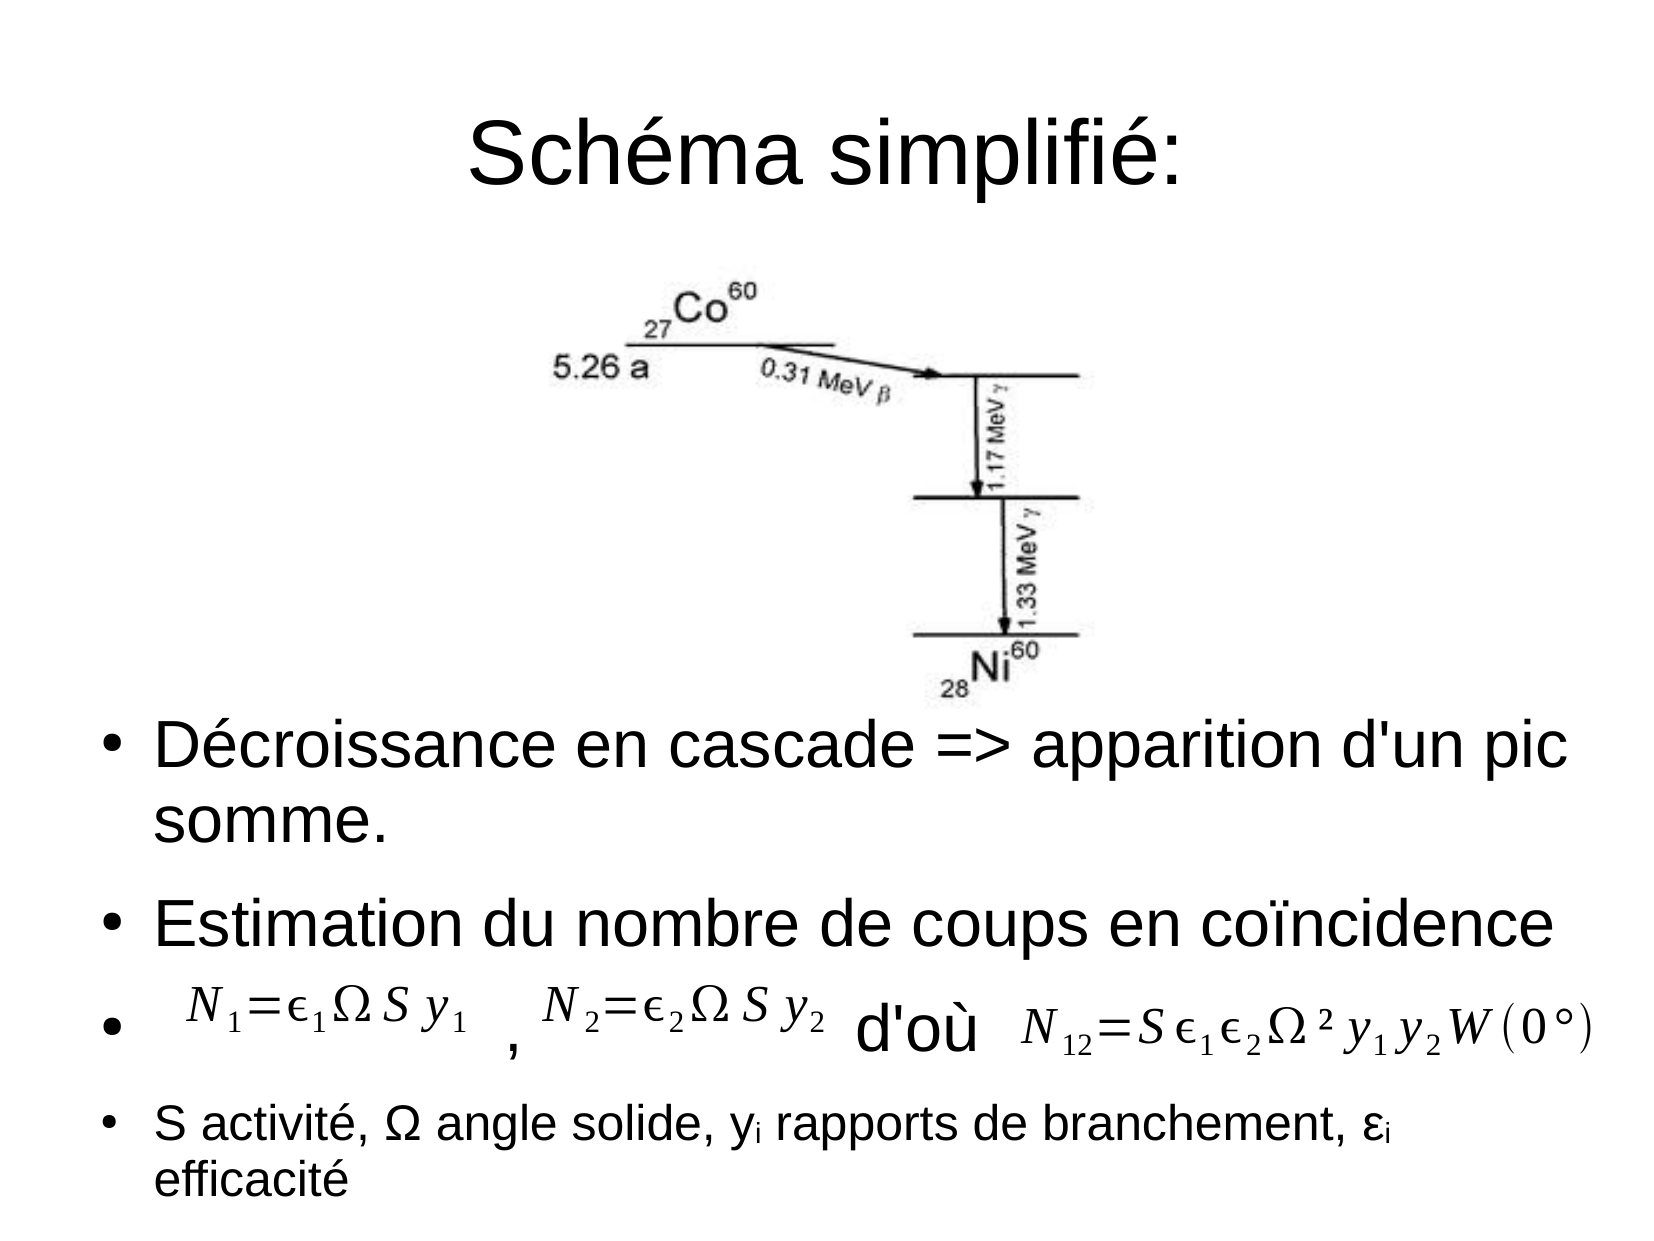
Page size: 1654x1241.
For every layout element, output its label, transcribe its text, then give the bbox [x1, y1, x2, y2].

chart [531, 974, 832, 1041]
title Schéma simplifié: [82, 49, 1571, 257]
picture [531, 265, 1123, 709]
chart [1010, 997, 1601, 1063]
list Décroissance en cascade => apparition d'un pic somme. Estimation du nombre de coups en coïncidence , d'où S activité, Ω angle solide, yi rapports de branchement, εi efficacité [82, 290, 1571, 1223]
chart [175, 974, 473, 1041]
